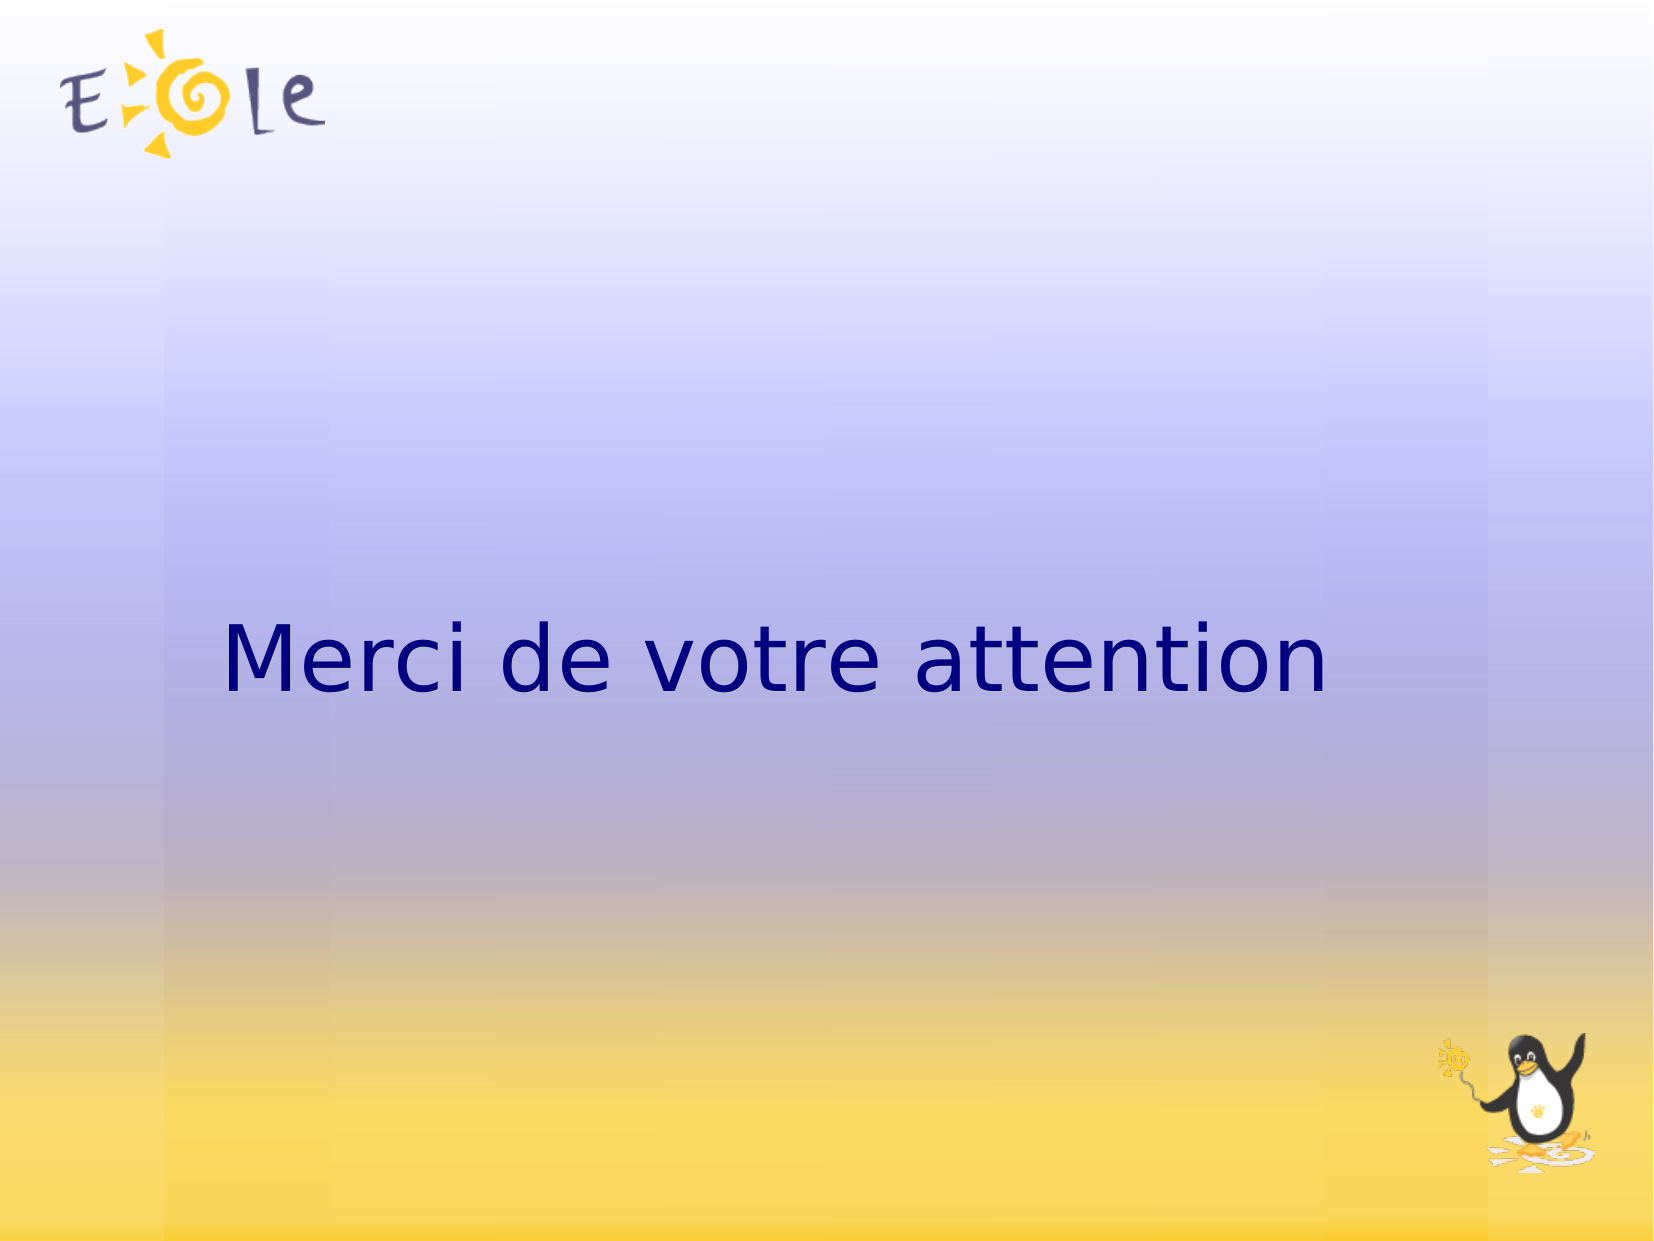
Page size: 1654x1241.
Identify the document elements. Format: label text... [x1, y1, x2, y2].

picture [0, 0, 1654, 1241]
text_box Merci de votre attention [118, 531, 1595, 1003]
